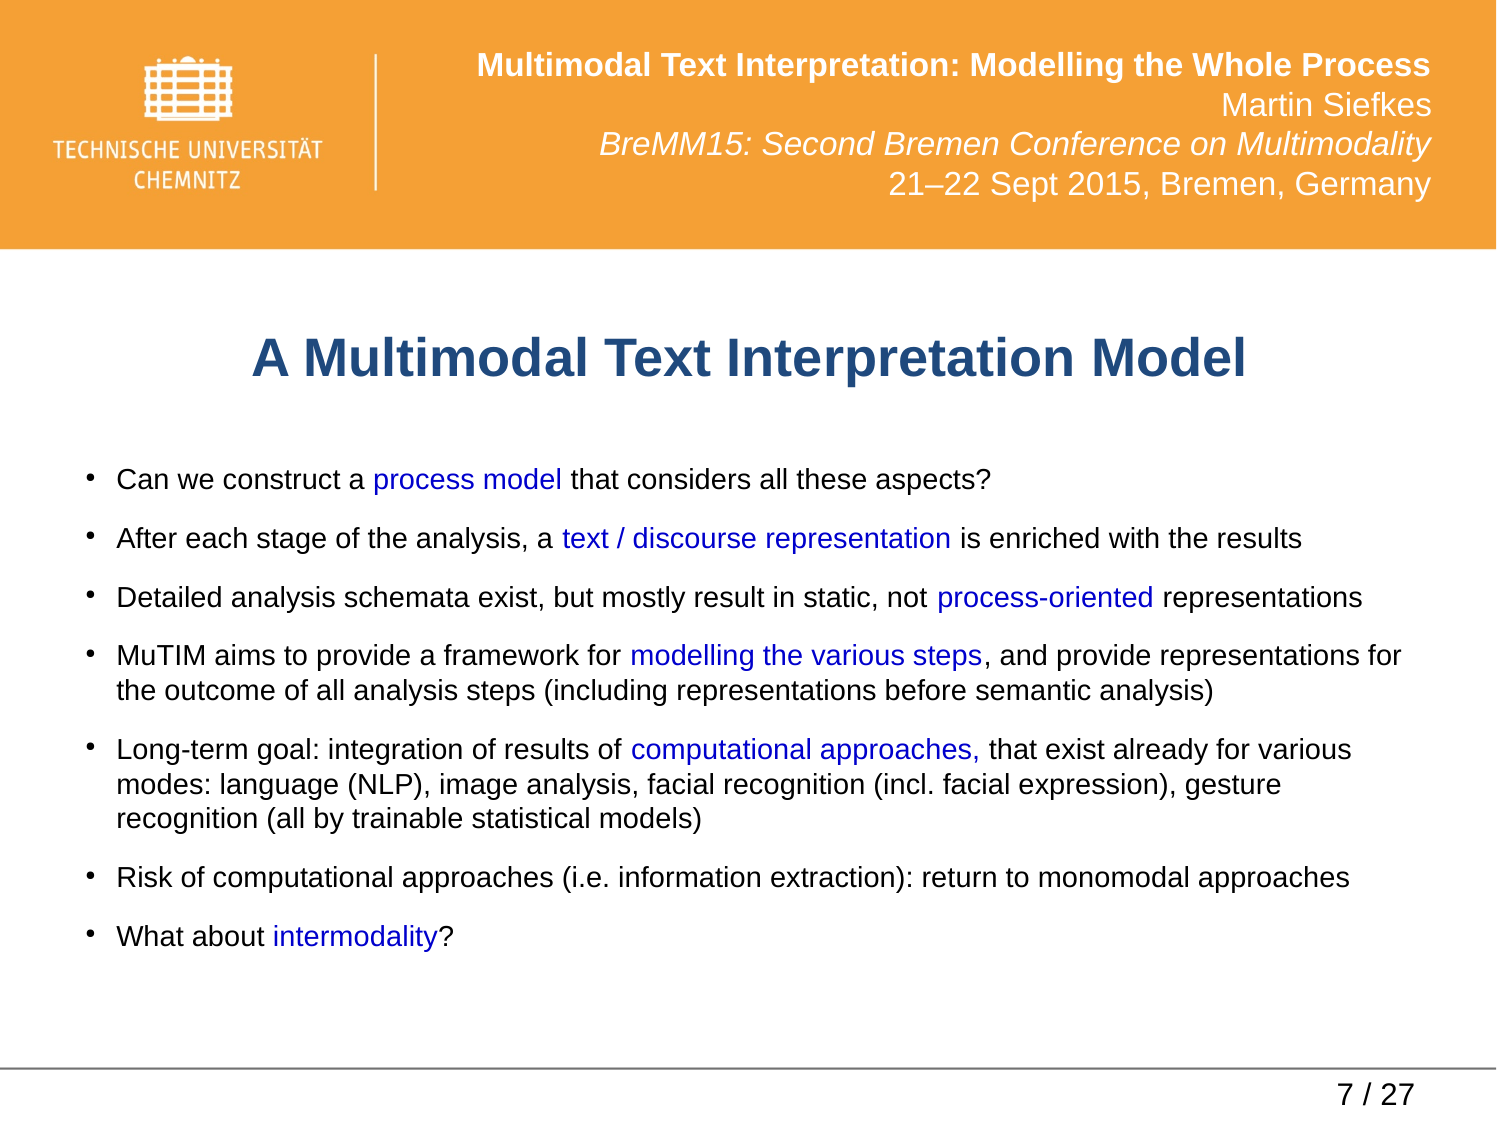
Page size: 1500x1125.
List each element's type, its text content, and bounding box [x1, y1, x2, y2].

text_box A Multimodal Text Interpretation Model [59, 314, 1441, 449]
list [419, 45, 774, 197]
text_box <Foliennummer> / 27 [1162, 1069, 1500, 1120]
picture [0, 0, 1497, 1125]
list Can we construct a process model that considers all these aspects? After each stage of the analysis, a text / discourse representation is enriched with the results Detailed analysis schemata exist, but mostly result in static, not process-oriented representations MuTIM aims to provide a framework for modelling the various steps, and provide representations for the outcome of all analysis steps (including representations before semantic analysis) Long-term goal: integration of results of computational approaches, that exist already for various modes: language (NLP), image analysis, facial recognition (incl. facial expression), gesture recognition (all by trainable statistical models) Risk of computational approaches (i.e. information extraction): return to monomodal approaches What about intermodality? [75, 460, 1426, 969]
